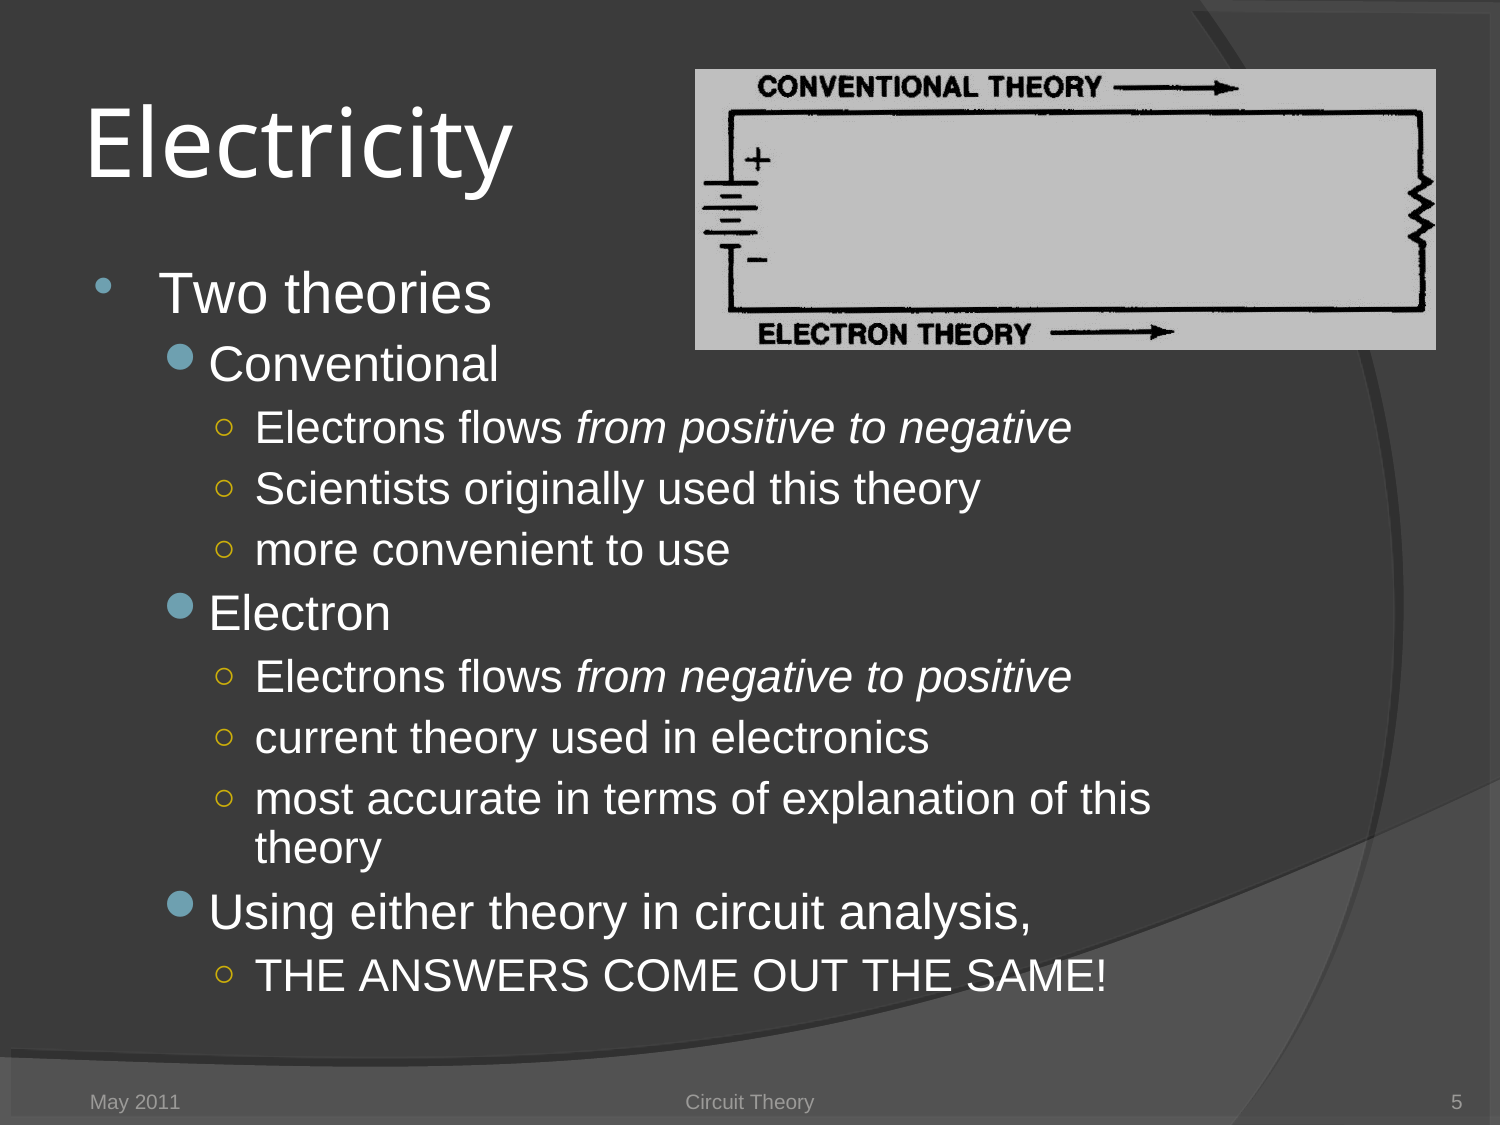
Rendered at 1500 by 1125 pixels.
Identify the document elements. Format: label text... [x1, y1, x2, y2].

text_box Circuit Theory [512, 1053, 988, 1114]
list Two theories Conventional Electrons flows from positive to negative Scientists originally used this theory more convenient to use Electron Electrons flows from negative to positive current theory used in electronics most accurate in terms of explanation of this theory Using either theory in circuit analysis, THE ANSWERS COME OUT THE SAME! [74, 255, 1300, 1012]
text_box May 2011 [74, 1053, 426, 1114]
picture [695, 69, 1436, 351]
title Electricity [74, 45, 1300, 233]
text_box <number> [1337, 1053, 1463, 1114]
